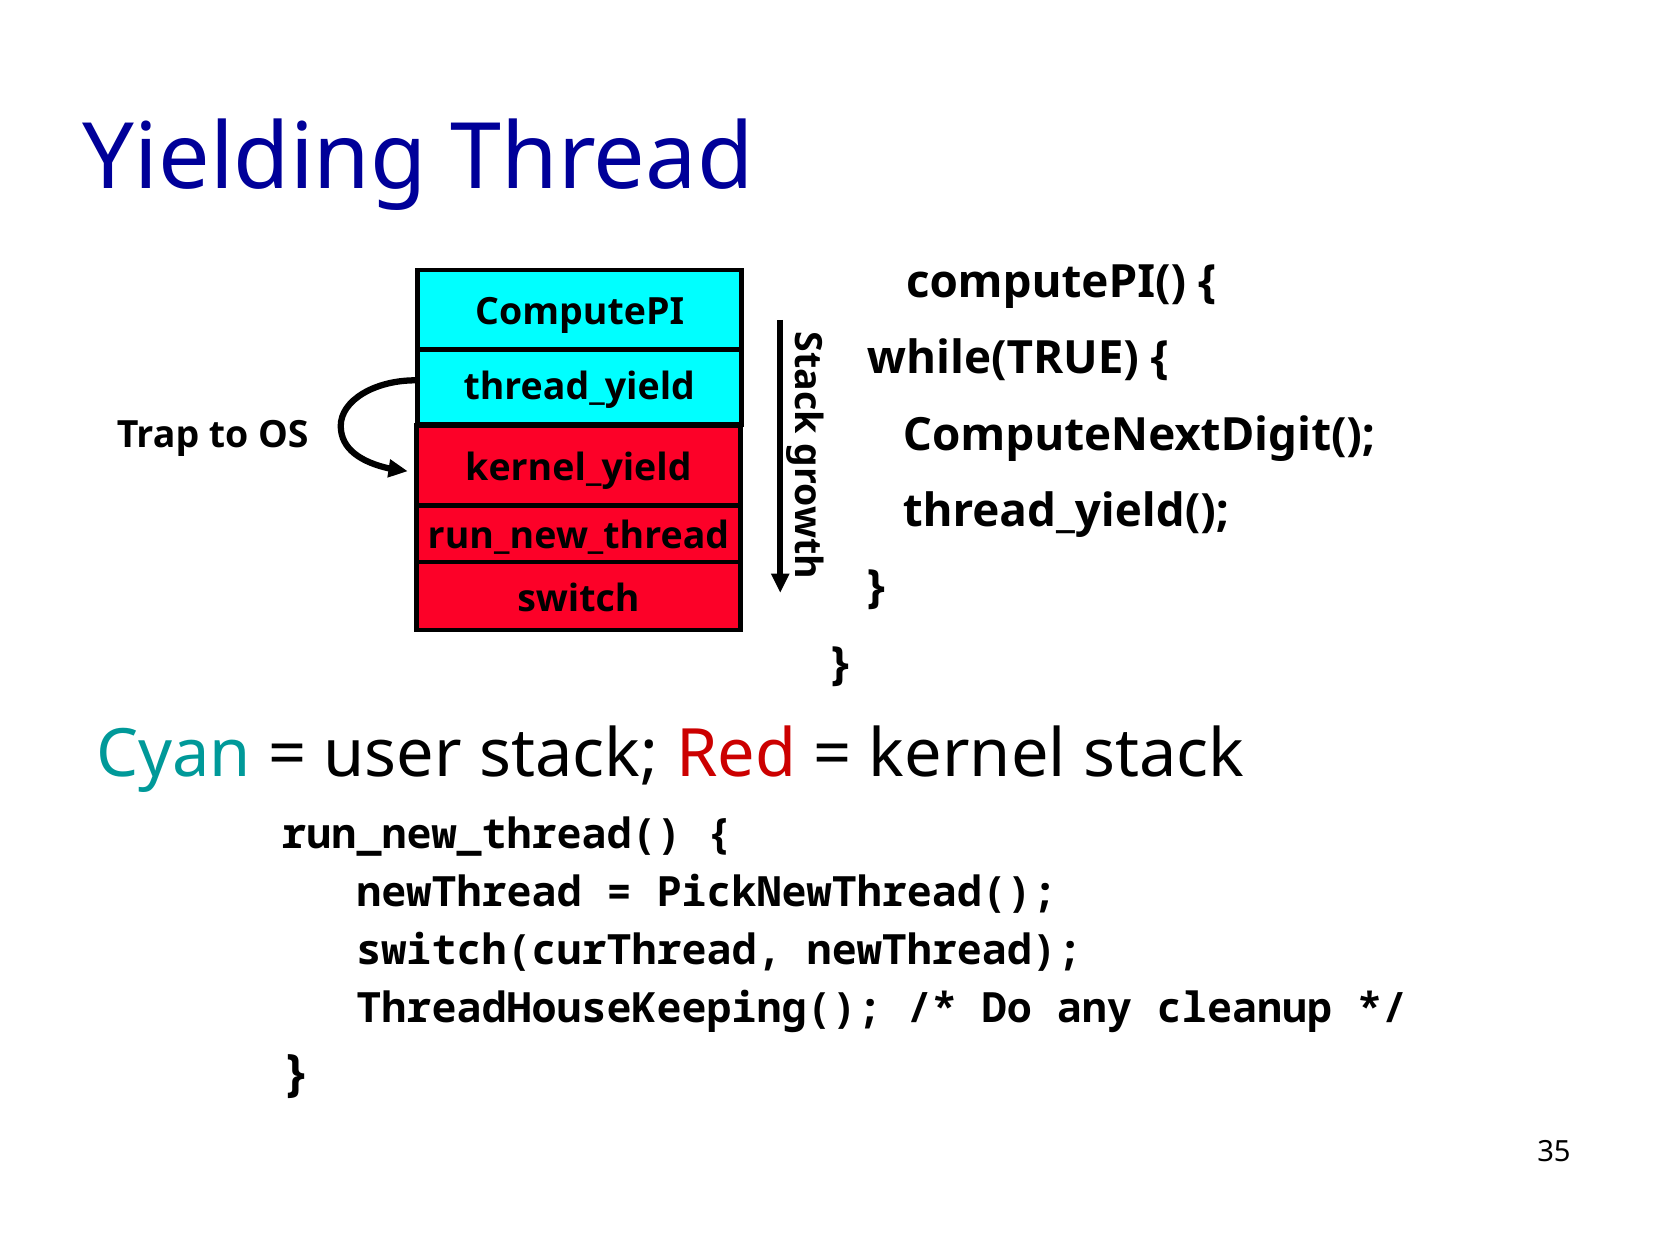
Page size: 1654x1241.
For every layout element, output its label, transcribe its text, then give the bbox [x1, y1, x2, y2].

text_box computePI() { while(TRUE) { ComputeNextDigit(); thread_yield(); } } [705, 165, 1654, 667]
text_box switch [416, 562, 741, 631]
text_box kernel_yield [416, 425, 741, 505]
text_box run_new_thread() { newThread = PickNewThread(); switch(curThread, newThread); ThreadHouseKeeping(); /* Do any cleanup */ } [145, 804, 1516, 1102]
text_box Trap to OS [101, 403, 324, 463]
text_box thread_yield [417, 350, 742, 425]
text_box run_new_thread [416, 505, 741, 562]
text_box ComputePI [417, 270, 742, 350]
list Cyan = user stack; Red = kernel stack [60, 705, 1571, 1096]
title Yielding Thread [82, 49, 1571, 257]
text_box Stack growth [780, 317, 841, 595]
